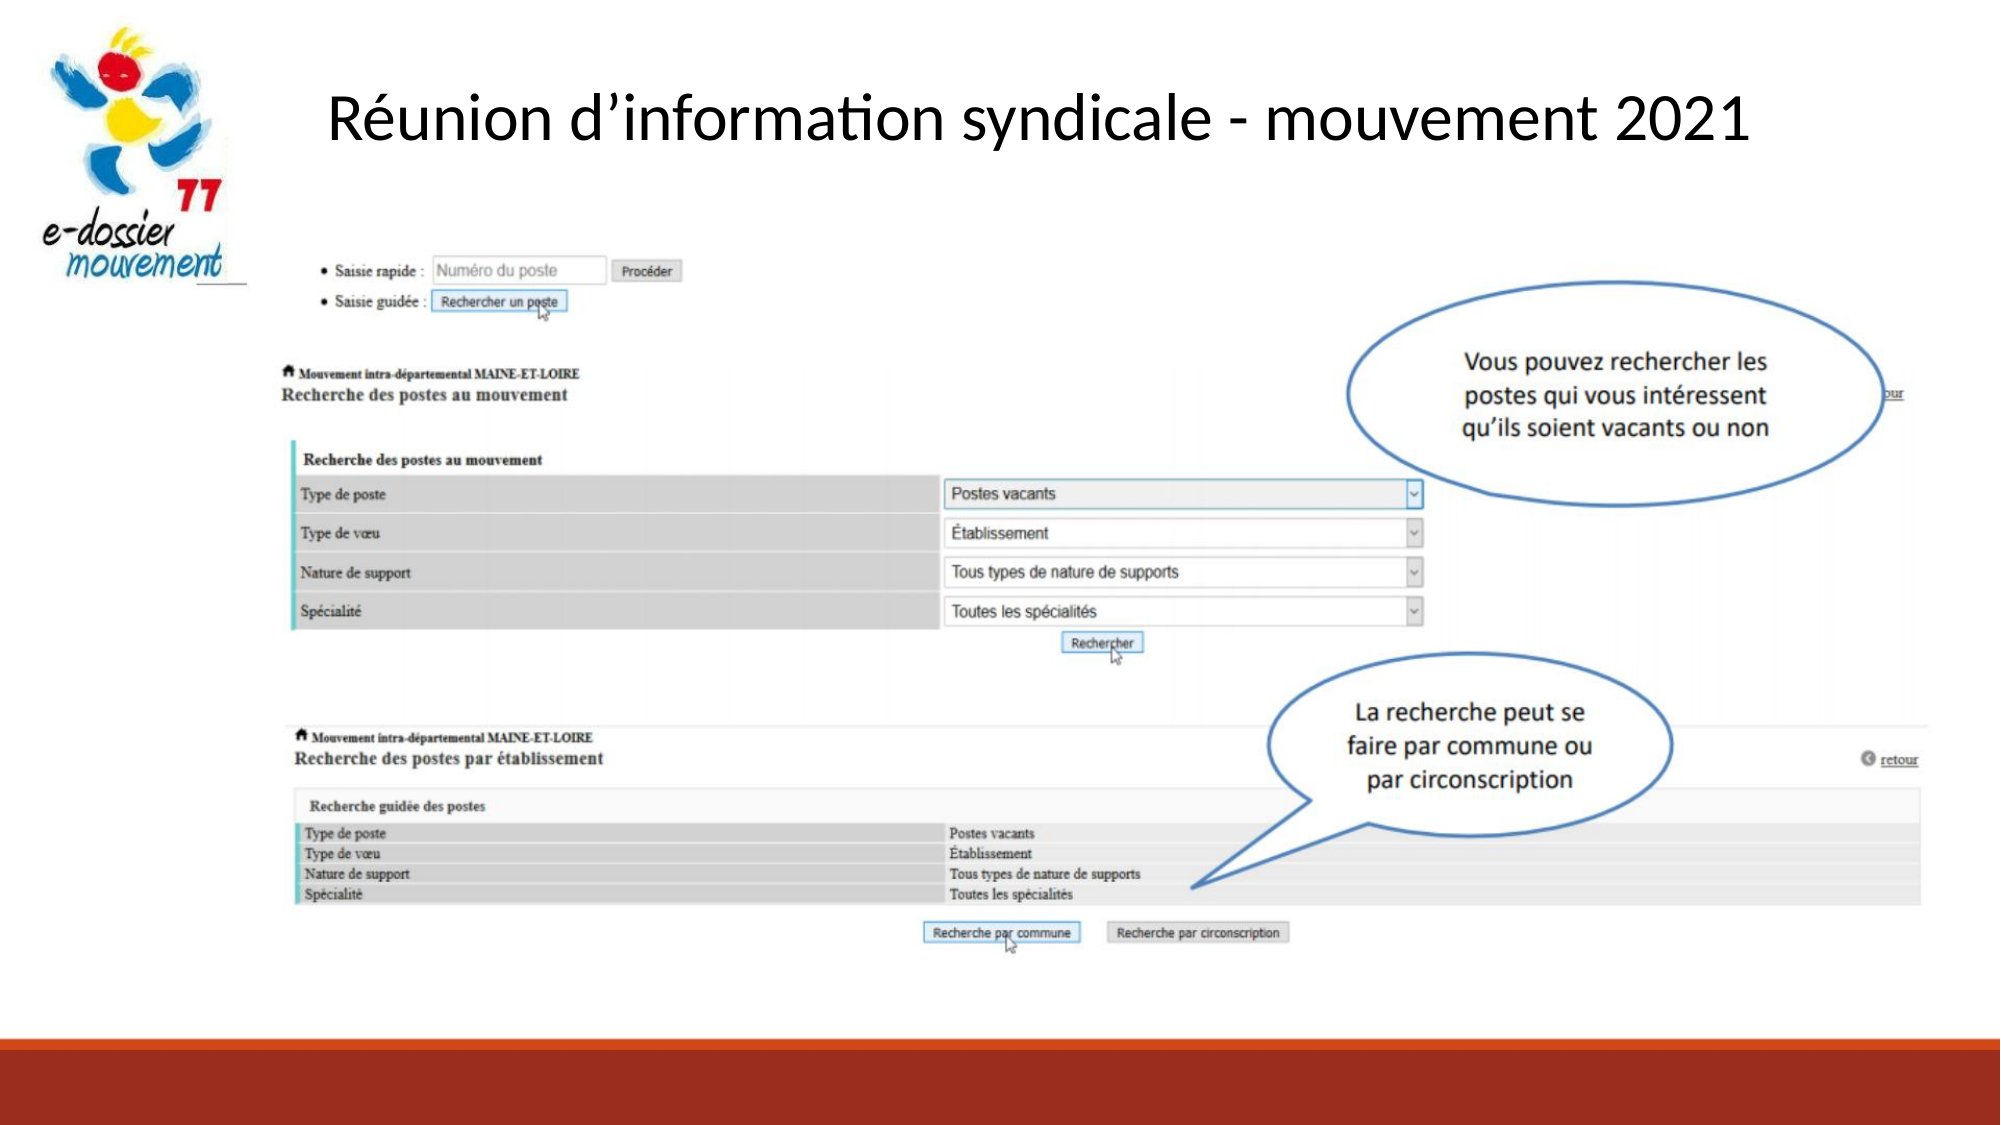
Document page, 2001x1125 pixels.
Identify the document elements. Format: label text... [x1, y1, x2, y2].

text_box [0, 0, 2000, 1125]
text_box Réunion d’information syndicale - mouvement 2021 [327, 55, 1885, 154]
